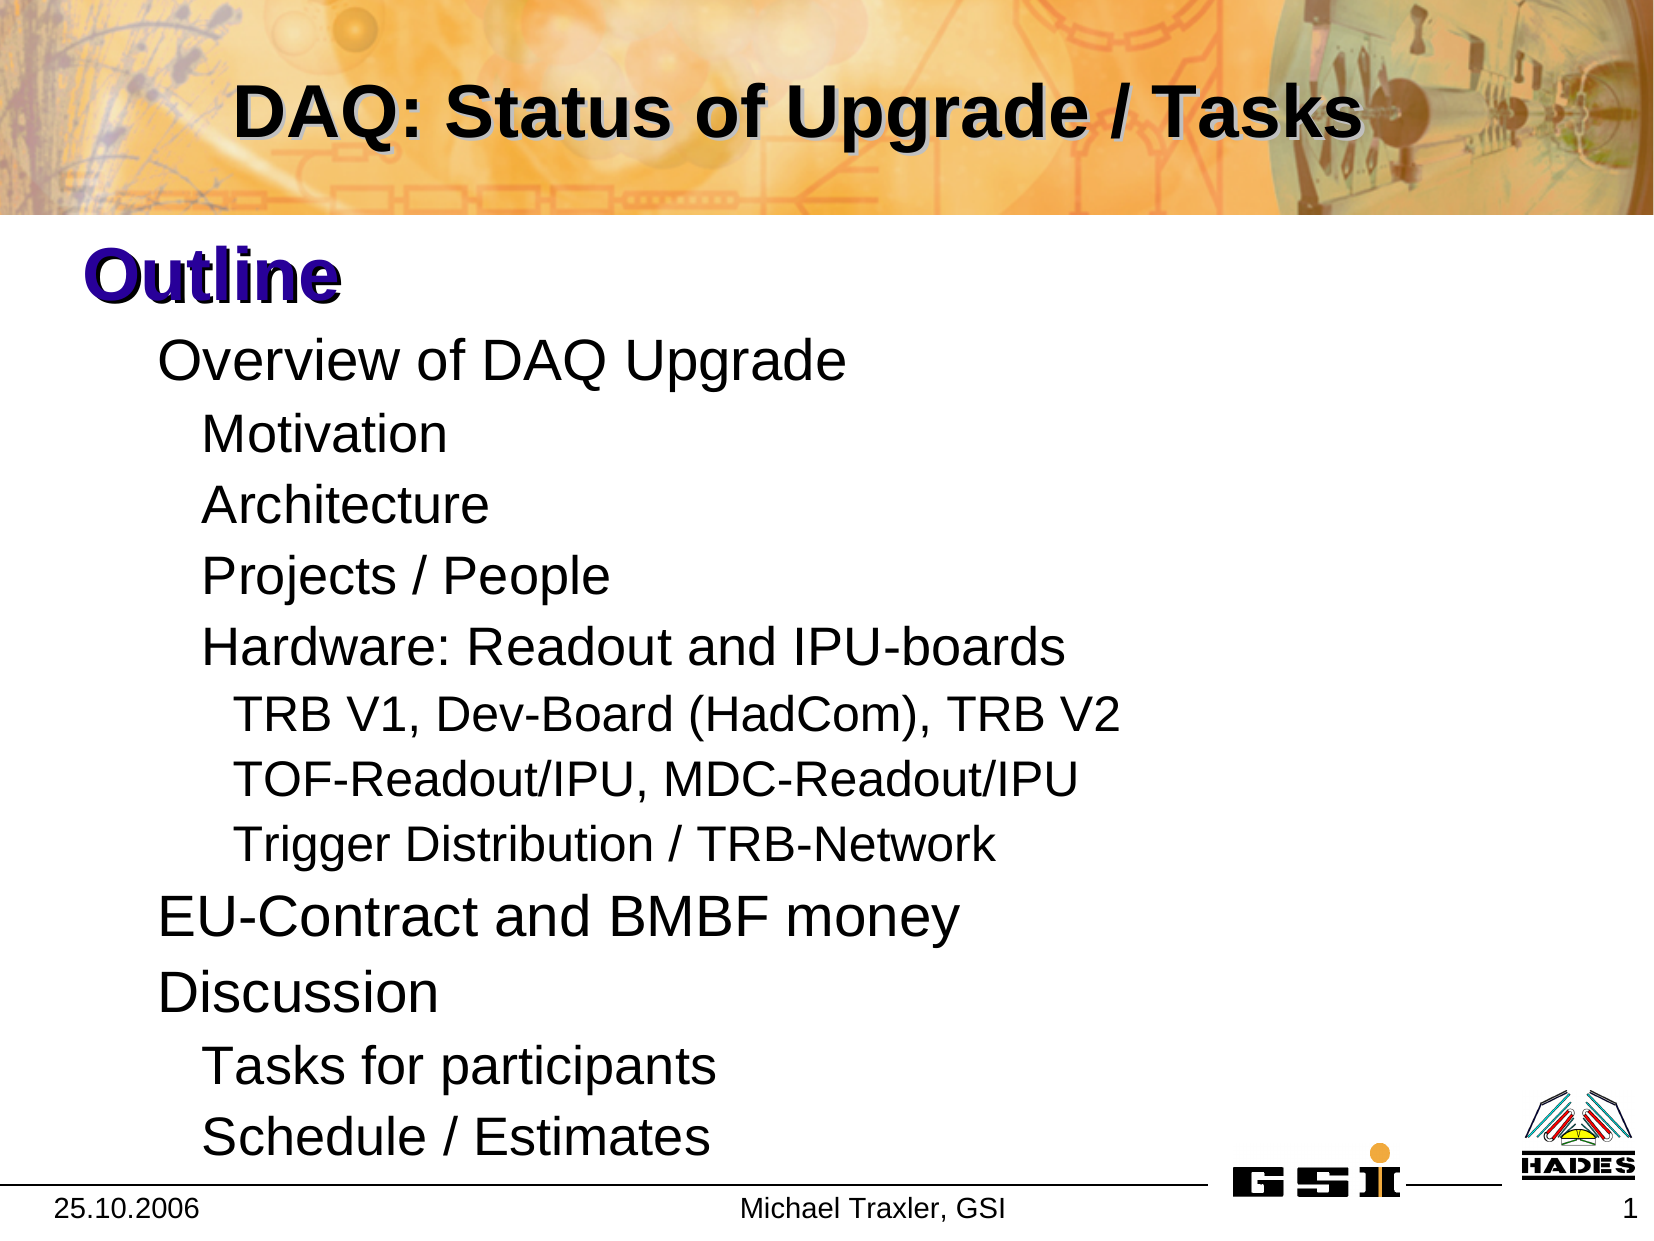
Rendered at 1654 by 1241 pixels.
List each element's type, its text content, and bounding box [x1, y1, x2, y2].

picture [1233, 1167, 1400, 1197]
title DAQ: Status of Upgrade / Tasks [96, 7, 1502, 215]
picture [1522, 1090, 1635, 1180]
picture [0, 0, 1654, 215]
list Outline Overview of DAQ Upgrade Motivation Architecture Projects / People Hardware: Readout and IPU-boards TRB V1, Dev-Board (HadCom), TRB V2 TOF-Readout/IPU, MDC-Readout/IPU Trigger Distribution / TRB-Network EU-Contract and BMBF money Discussion Tasks for participants Schedule / Estimates [82, 232, 1571, 1167]
